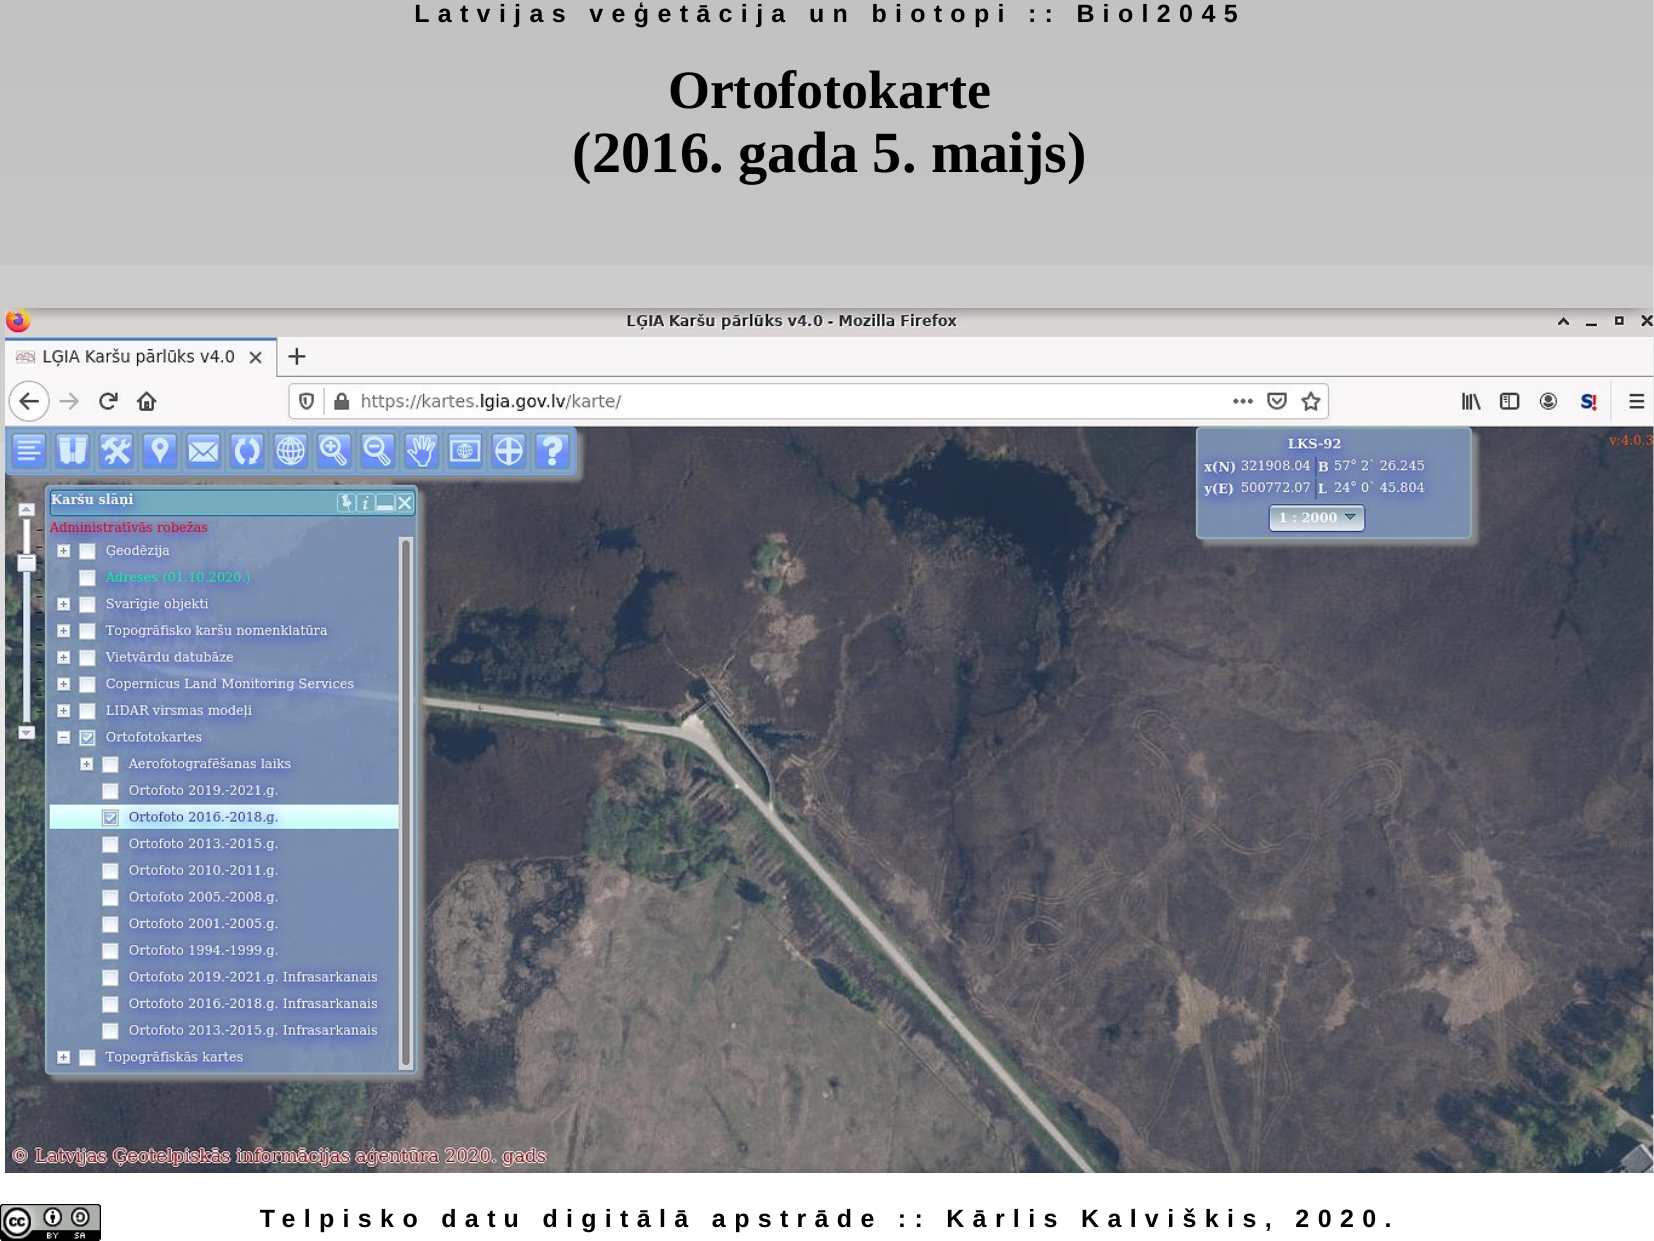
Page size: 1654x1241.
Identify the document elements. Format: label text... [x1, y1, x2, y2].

picture [0, 0, 1654, 1241]
title Ortofotokarte (2016. gada 5. maijs) [34, 61, 1626, 296]
